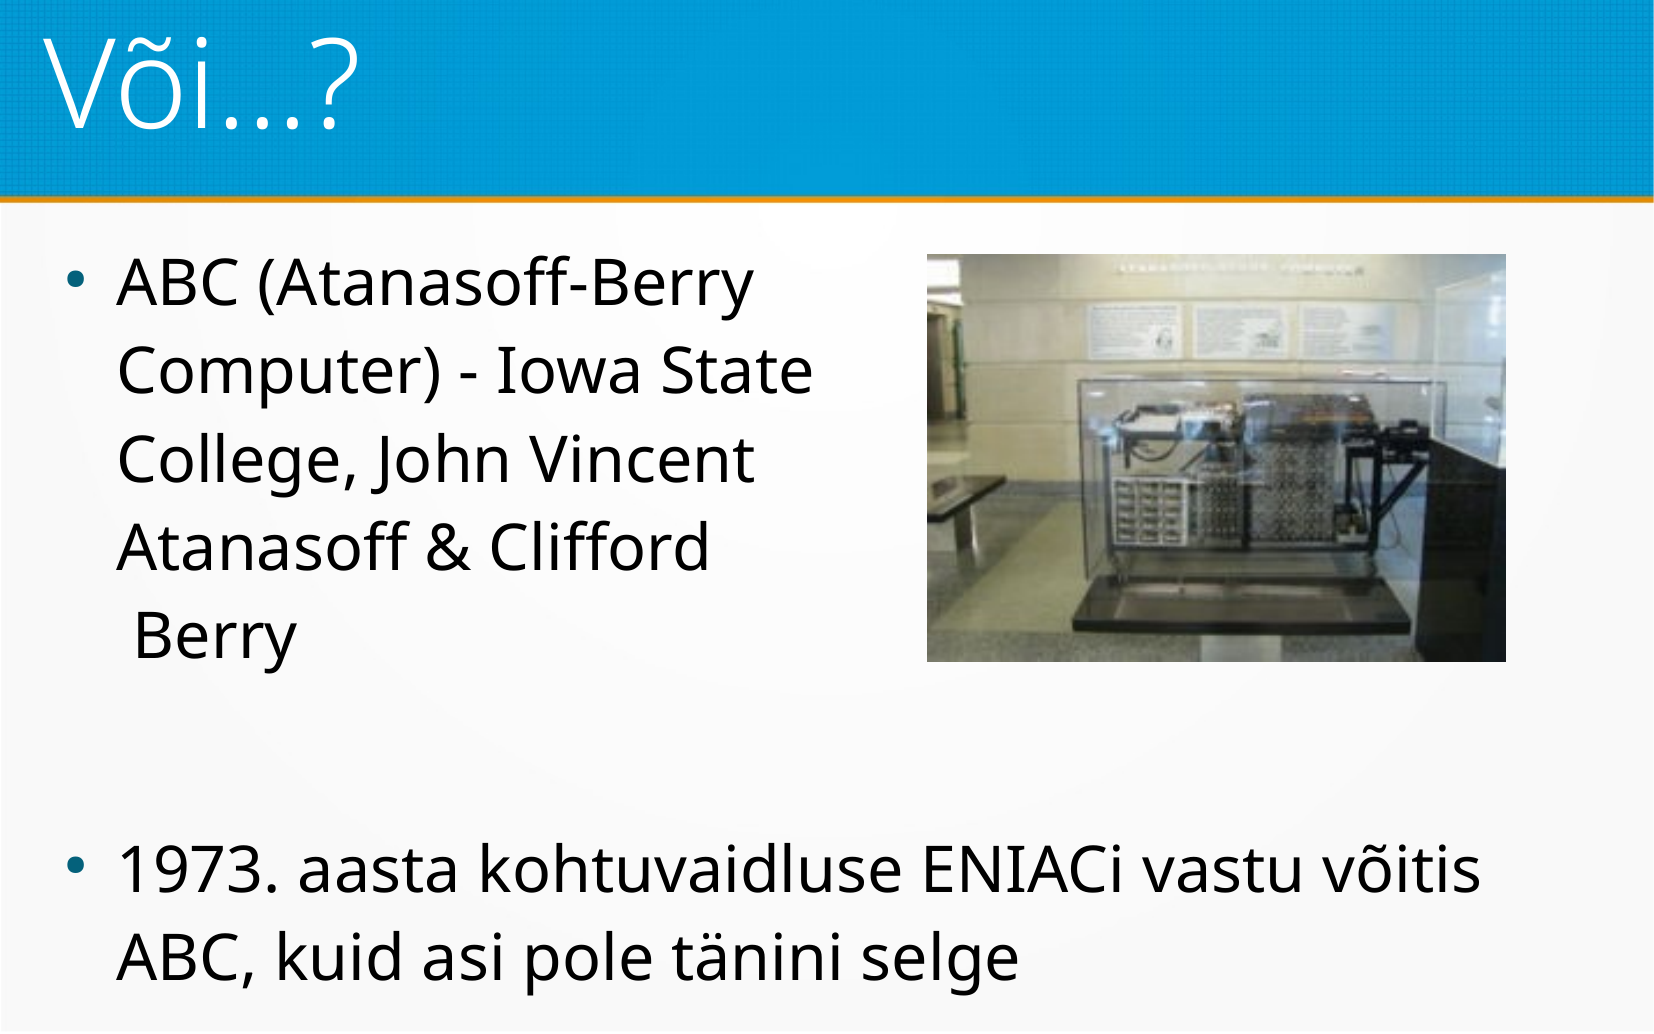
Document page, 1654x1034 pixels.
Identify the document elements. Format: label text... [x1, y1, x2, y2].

list ABC (Atanasoff-Berry Computer) - Iowa State College, John Vincent Atanasoff & Clifford Berry 1973. aasta kohtuvaidluse ENIACi vastu võitis ABC, kuid asi pole tänini selge [47, 236, 1607, 1002]
title Või...? [43, 0, 1619, 166]
picture [0, 195, 1654, 1034]
